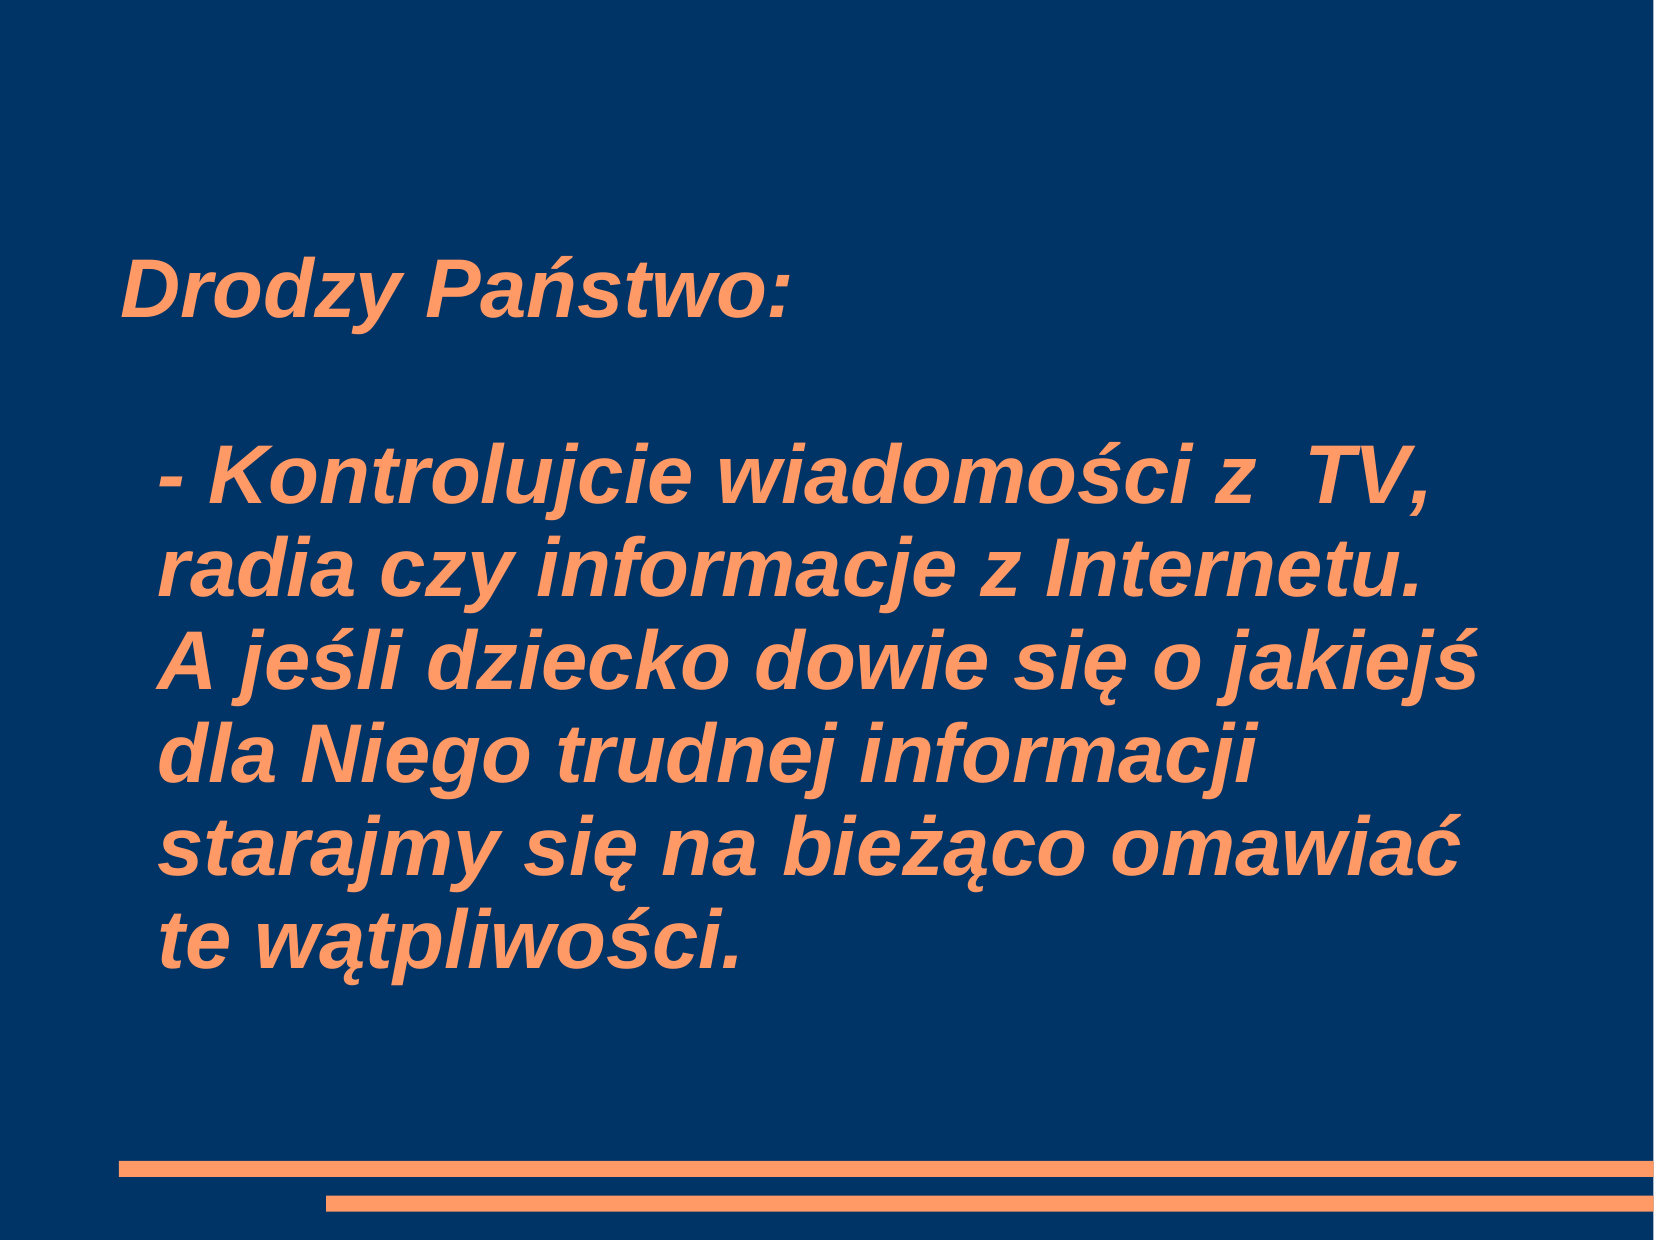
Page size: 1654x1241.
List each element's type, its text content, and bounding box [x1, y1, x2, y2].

title Drodzy Państwo: - Kontrolujcie wiadomości z TV, radia czy informacje z Internetu. A jeśli dziecko dowie się o jakiejś dla Niego trudnej informacji starajmy się na bieżąco omawiać te wątpliwości. [82, 70, 1534, 1158]
